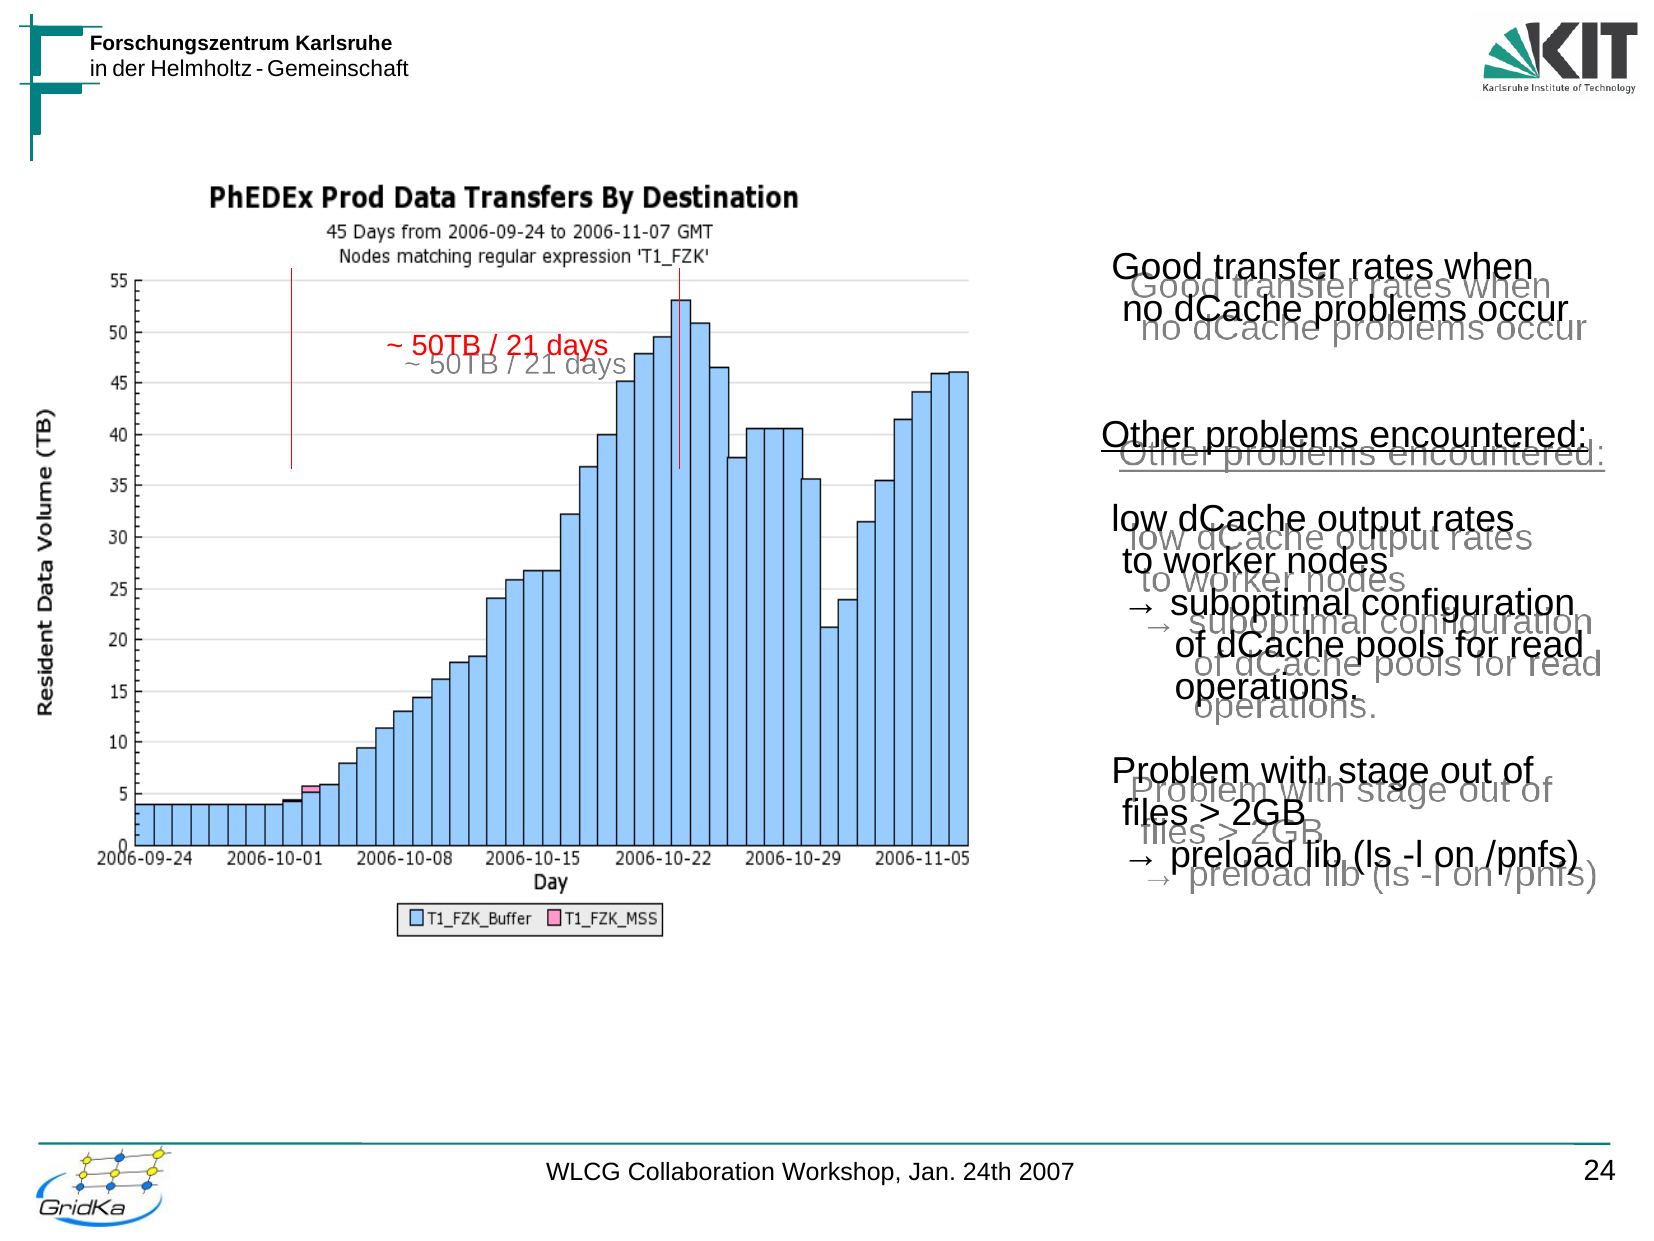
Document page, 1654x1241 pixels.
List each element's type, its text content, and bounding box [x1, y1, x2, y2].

picture [20, 179, 1039, 943]
text_box Good transfer rates when no dCache problems occur Other problems encountered: low dCache output rates to worker nodes → suboptimal configuration of dCache pools for read operations. Problem with stage out of files > 2GB → preload lib (ls -l on /pnfs) [1083, 235, 1606, 886]
text_box ~ 50TB / 21 days [368, 318, 627, 373]
picture [1470, 11, 1641, 102]
picture [36, 1145, 172, 1227]
